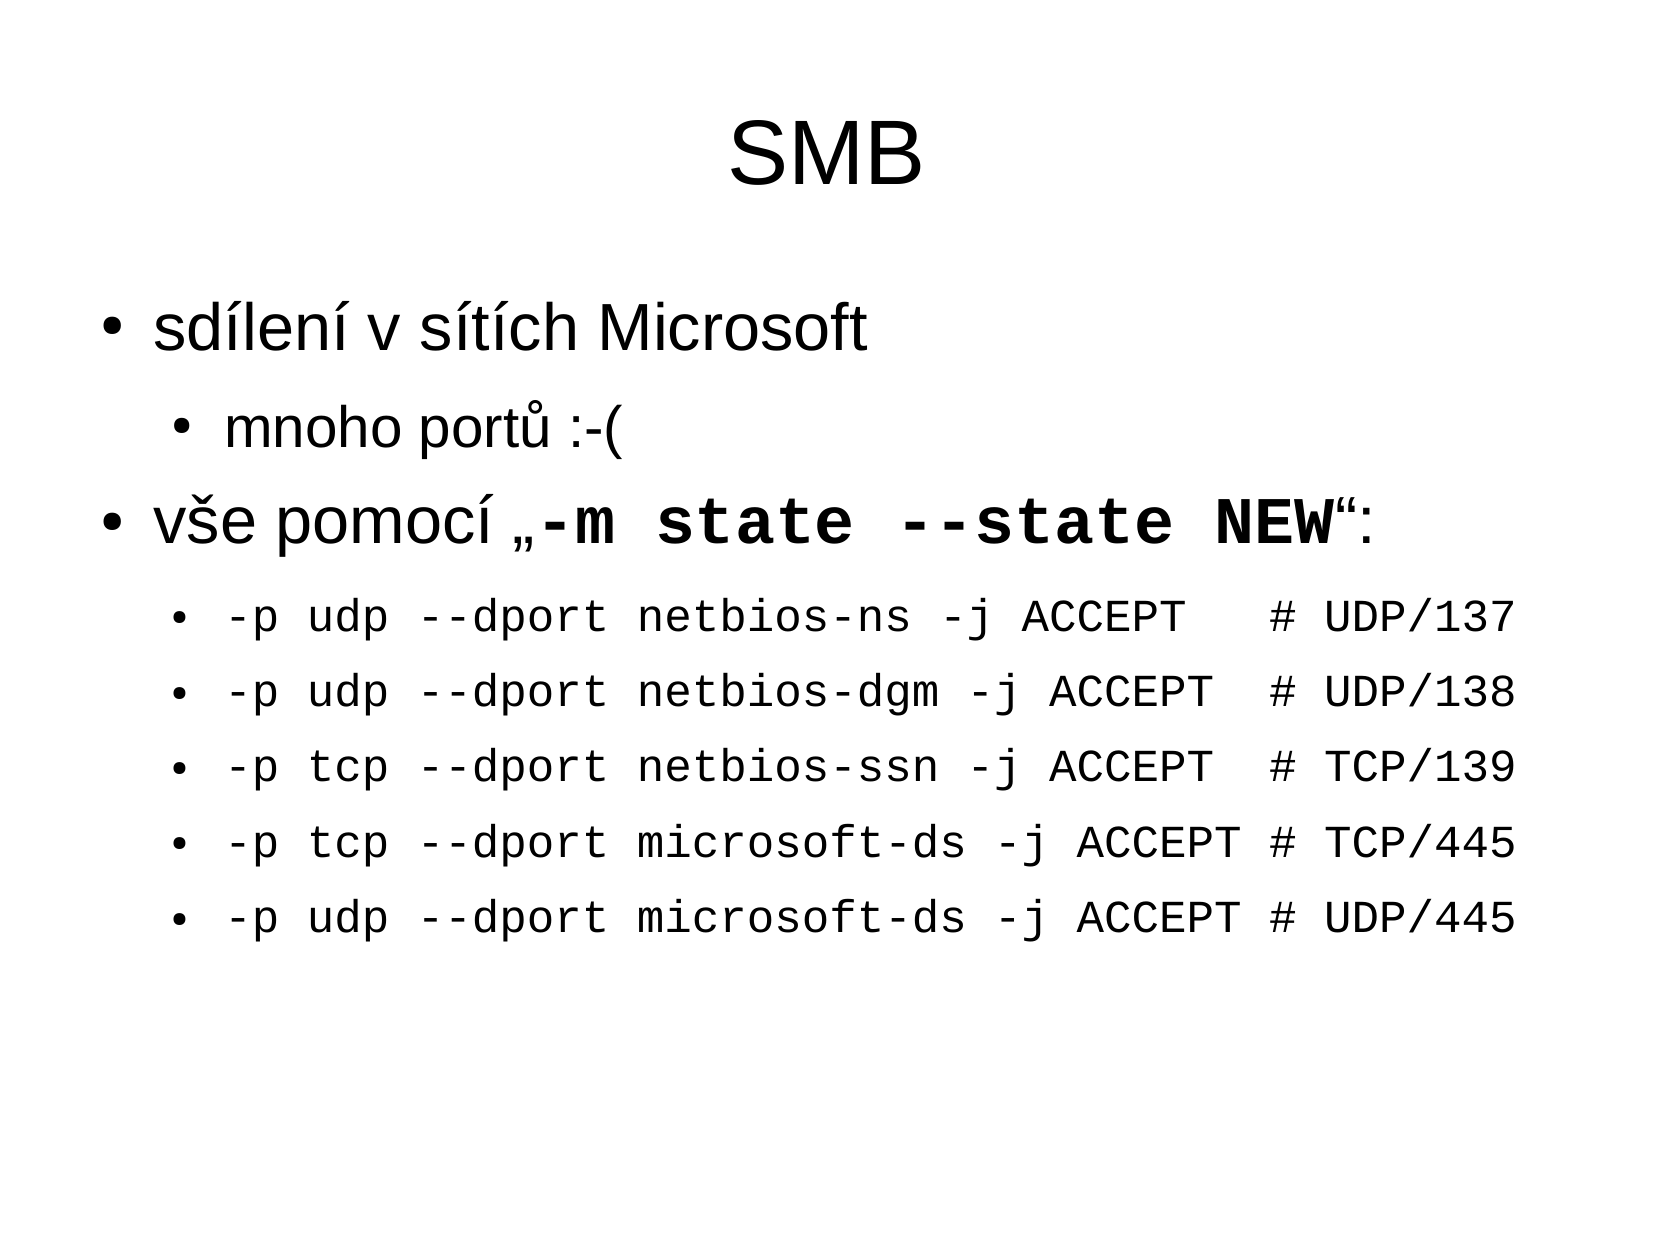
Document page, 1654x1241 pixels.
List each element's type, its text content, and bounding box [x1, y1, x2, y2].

title SMB [82, 49, 1571, 257]
list sdílení v sítích Microsoft mnoho portů :-( vše pomocí „-m state --state NEW“: -p udp --dport netbios-ns -j ACCEPT # UDP/137 -p udp --dport netbios-dgm -j ACCEPT # UDP/138 -p tcp --dport netbios-ssn -j ACCEPT # TCP/139 -p tcp --dport microsoft-ds -j ACCEPT # TCP/445 -p udp --dport microsoft-ds -j ACCEPT # UDP/445 [82, 290, 1571, 1109]
